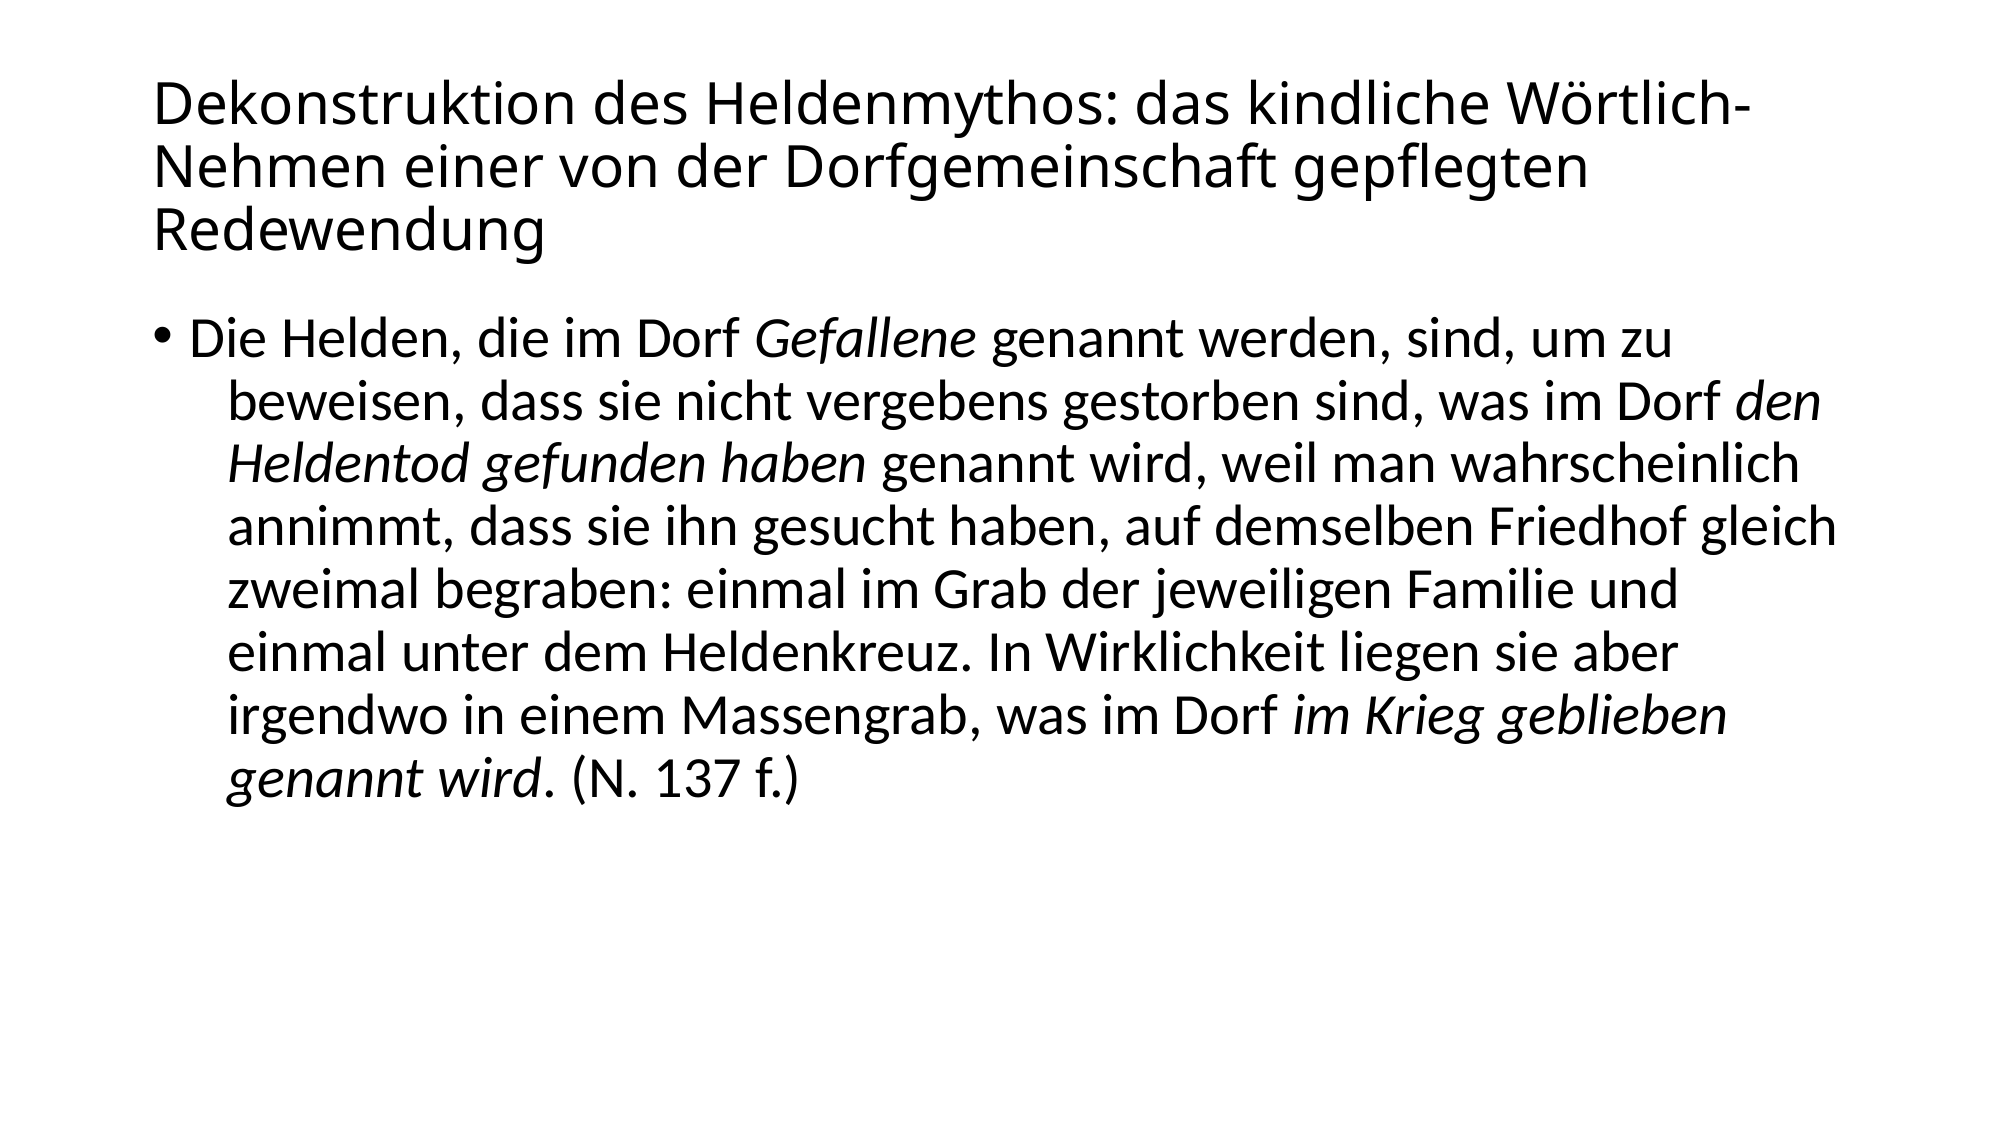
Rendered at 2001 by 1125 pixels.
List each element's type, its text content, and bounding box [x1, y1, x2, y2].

list Die Helden, die im Dorf Gefallene genannt werden, sind, um zu beweisen, dass sie nicht vergebens gestorben sind, was im Dorf den Heldentod gefunden haben genannt wird, weil man wahrscheinlich annimmt, dass sie ihn gesucht haben, auf demselben Friedhof gleich zweimal begraben: einmal im Grab der jeweiligen Familie und einmal unter dem Heldenkreuz. In Wirklichkeit liegen sie aber irgendwo in einem Massengrab, was im Dorf im Krieg geblieben genannt wird. (N. 137 f.) [137, 299, 1863, 1014]
title Dekonstruktion des Heldenmythos: das kindliche Wörtlich-Nehmen einer von der Dorfgemeinschaft gepflegten Redewendung [137, 59, 1863, 278]
